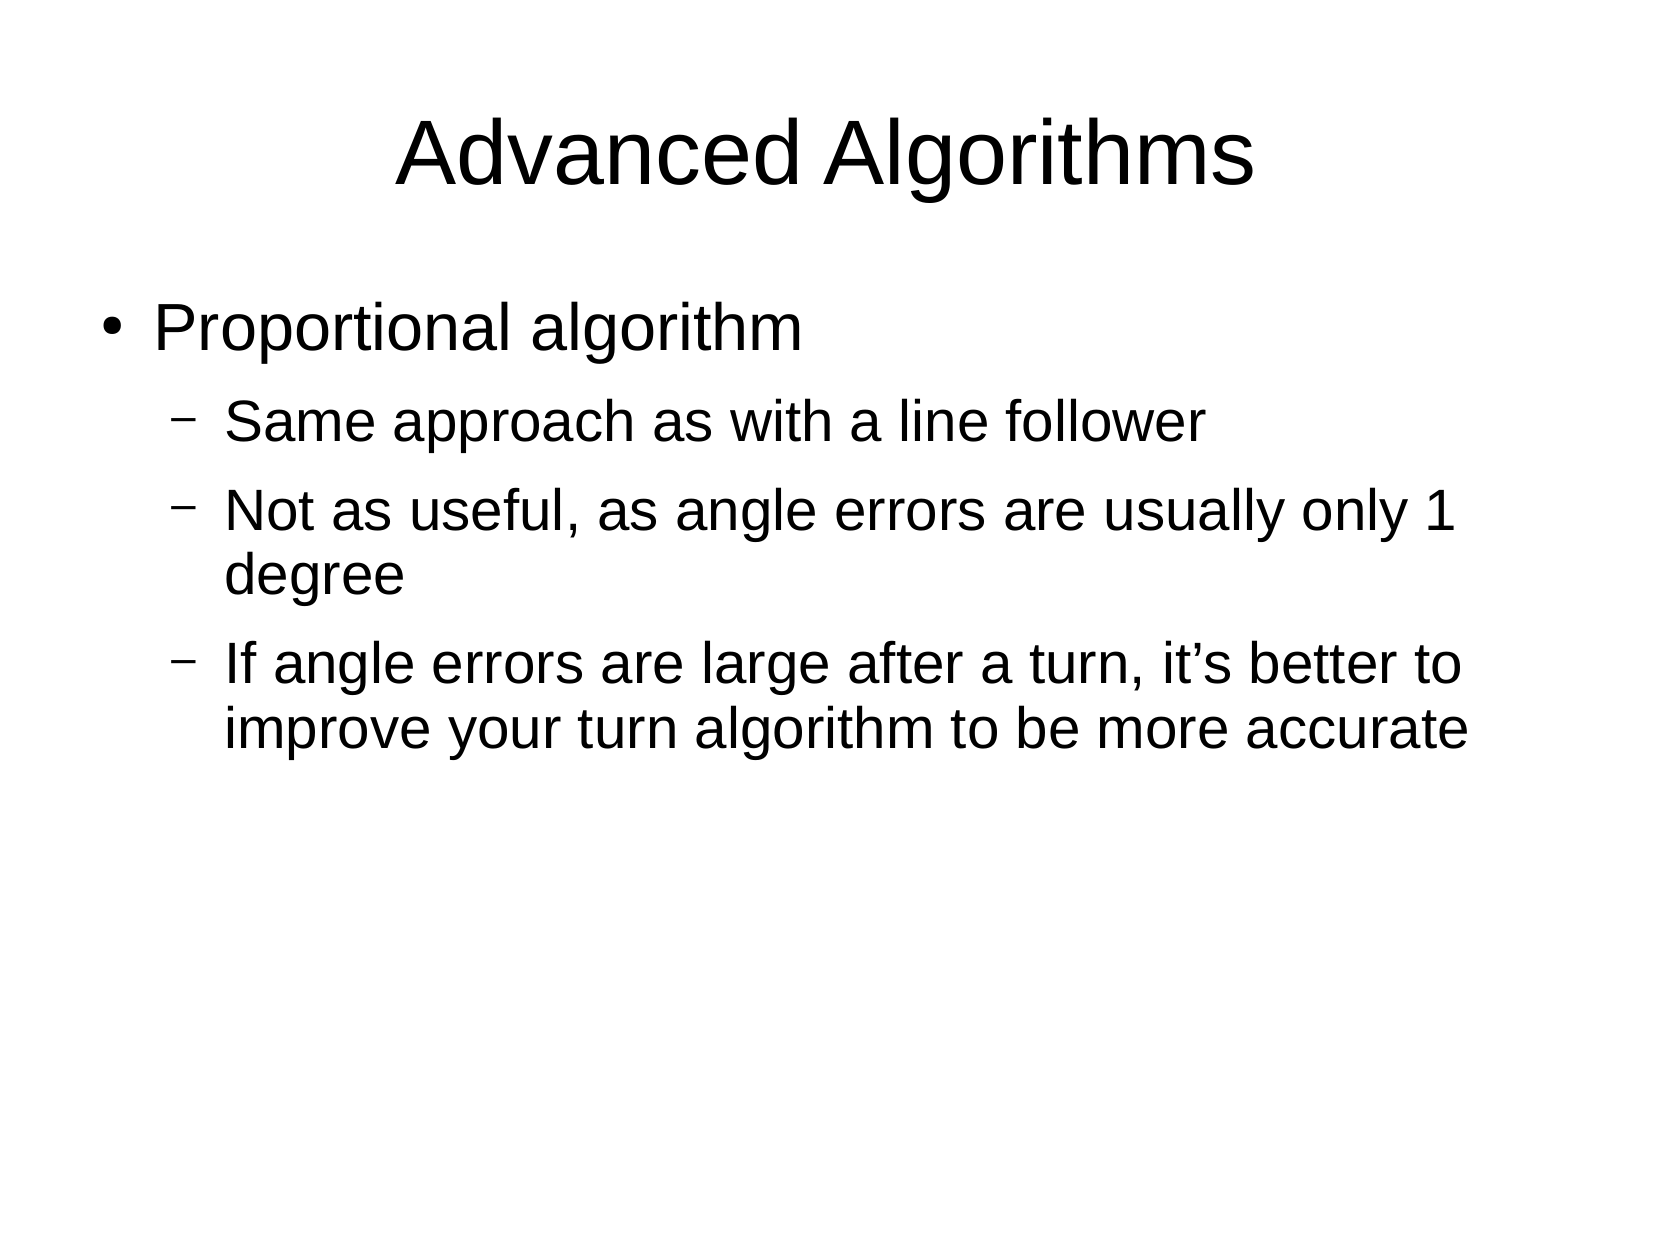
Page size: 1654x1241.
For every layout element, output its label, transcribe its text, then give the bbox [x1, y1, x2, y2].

list Proportional algorithm Same approach as with a line follower Not as useful, as angle errors are usually only 1 degree If angle errors are large after a turn, it’s better to improve your turn algorithm to be more accurate [82, 290, 1571, 1010]
title Advanced Algorithms [82, 49, 1571, 257]
